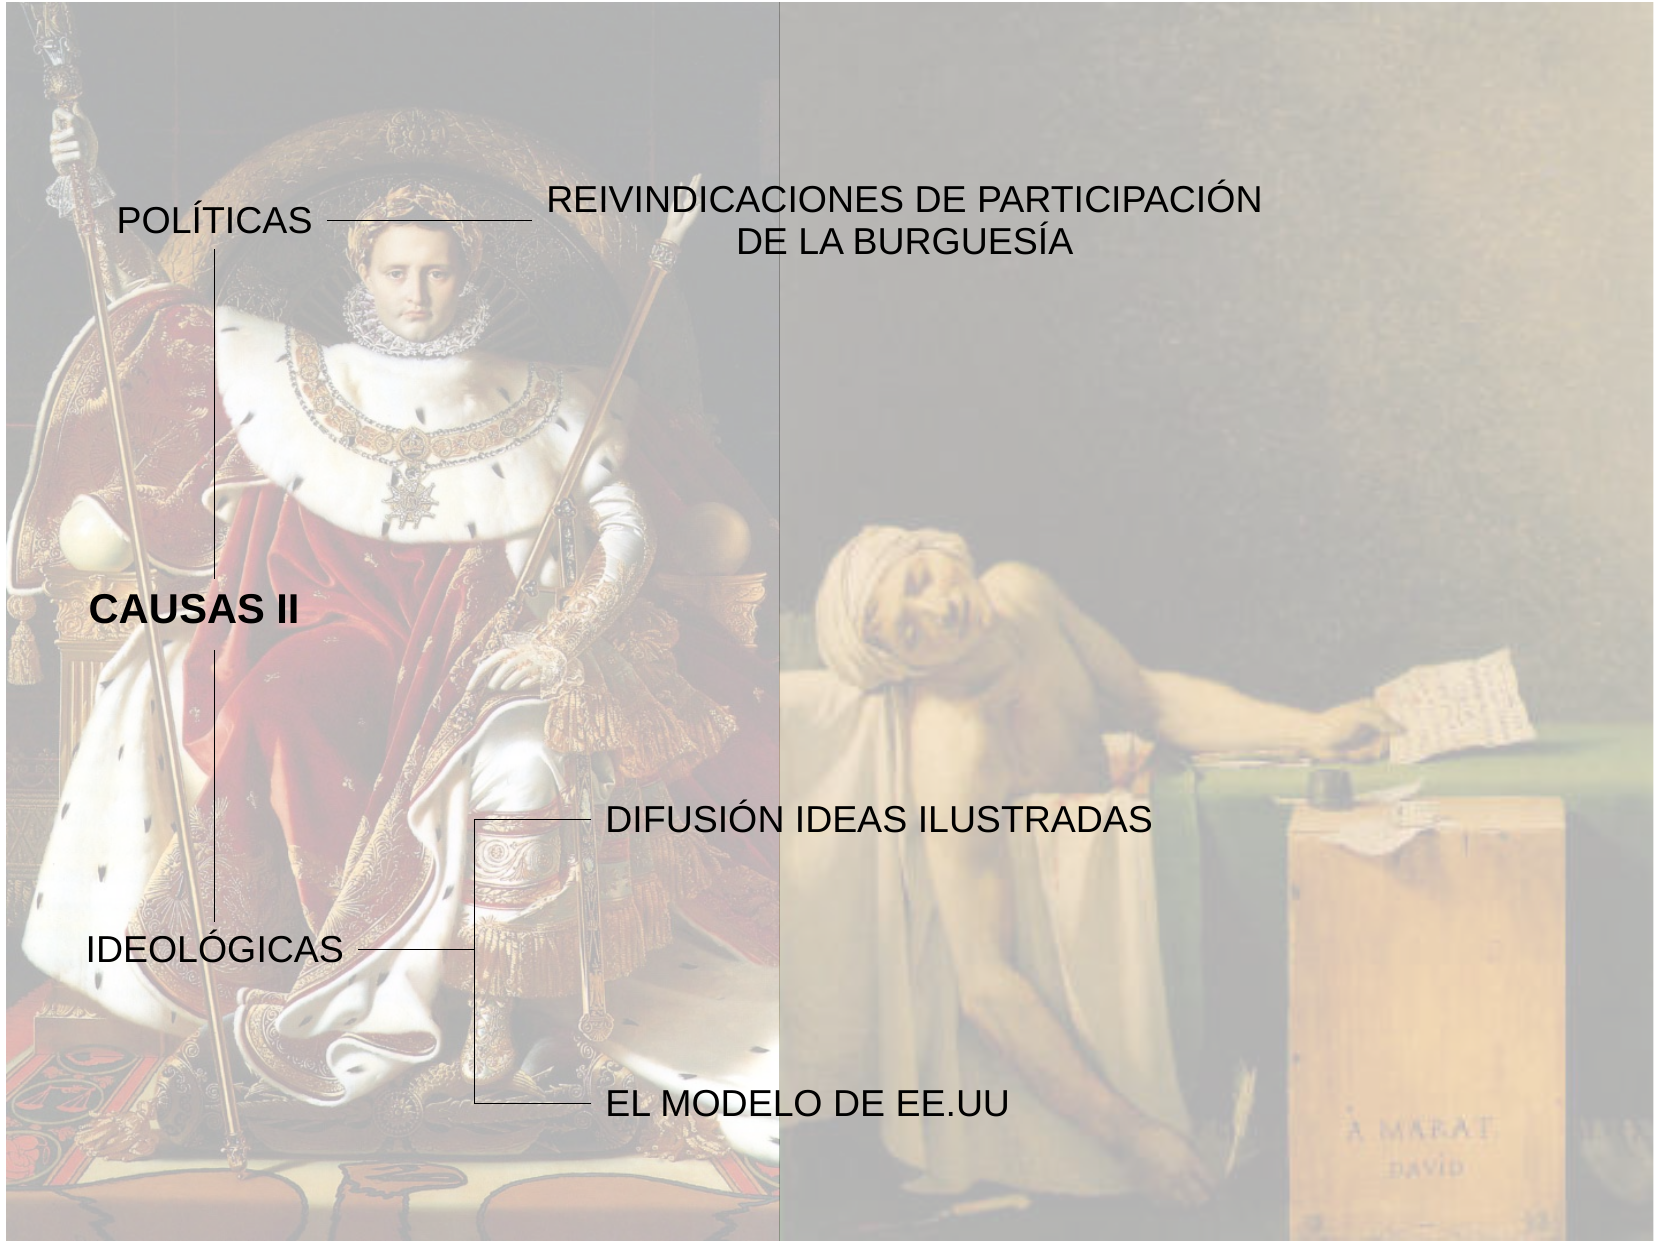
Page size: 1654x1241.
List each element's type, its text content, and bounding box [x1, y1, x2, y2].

text_box IDEOLÓGICAS [70, 921, 359, 979]
text_box DIFUSIÓN IDEAS ILUSTRADAS [590, 791, 1169, 849]
text_box EL MODELO DE EE.UU [590, 1074, 1025, 1132]
text_box REIVINDICACIONES DE PARTICIPACIÓN DE LA BURGUESÍA [531, 171, 1279, 271]
text_box POLÍTICAS [101, 192, 328, 250]
text_box CAUSAS II [73, 578, 356, 651]
picture [6, 2, 1654, 1241]
